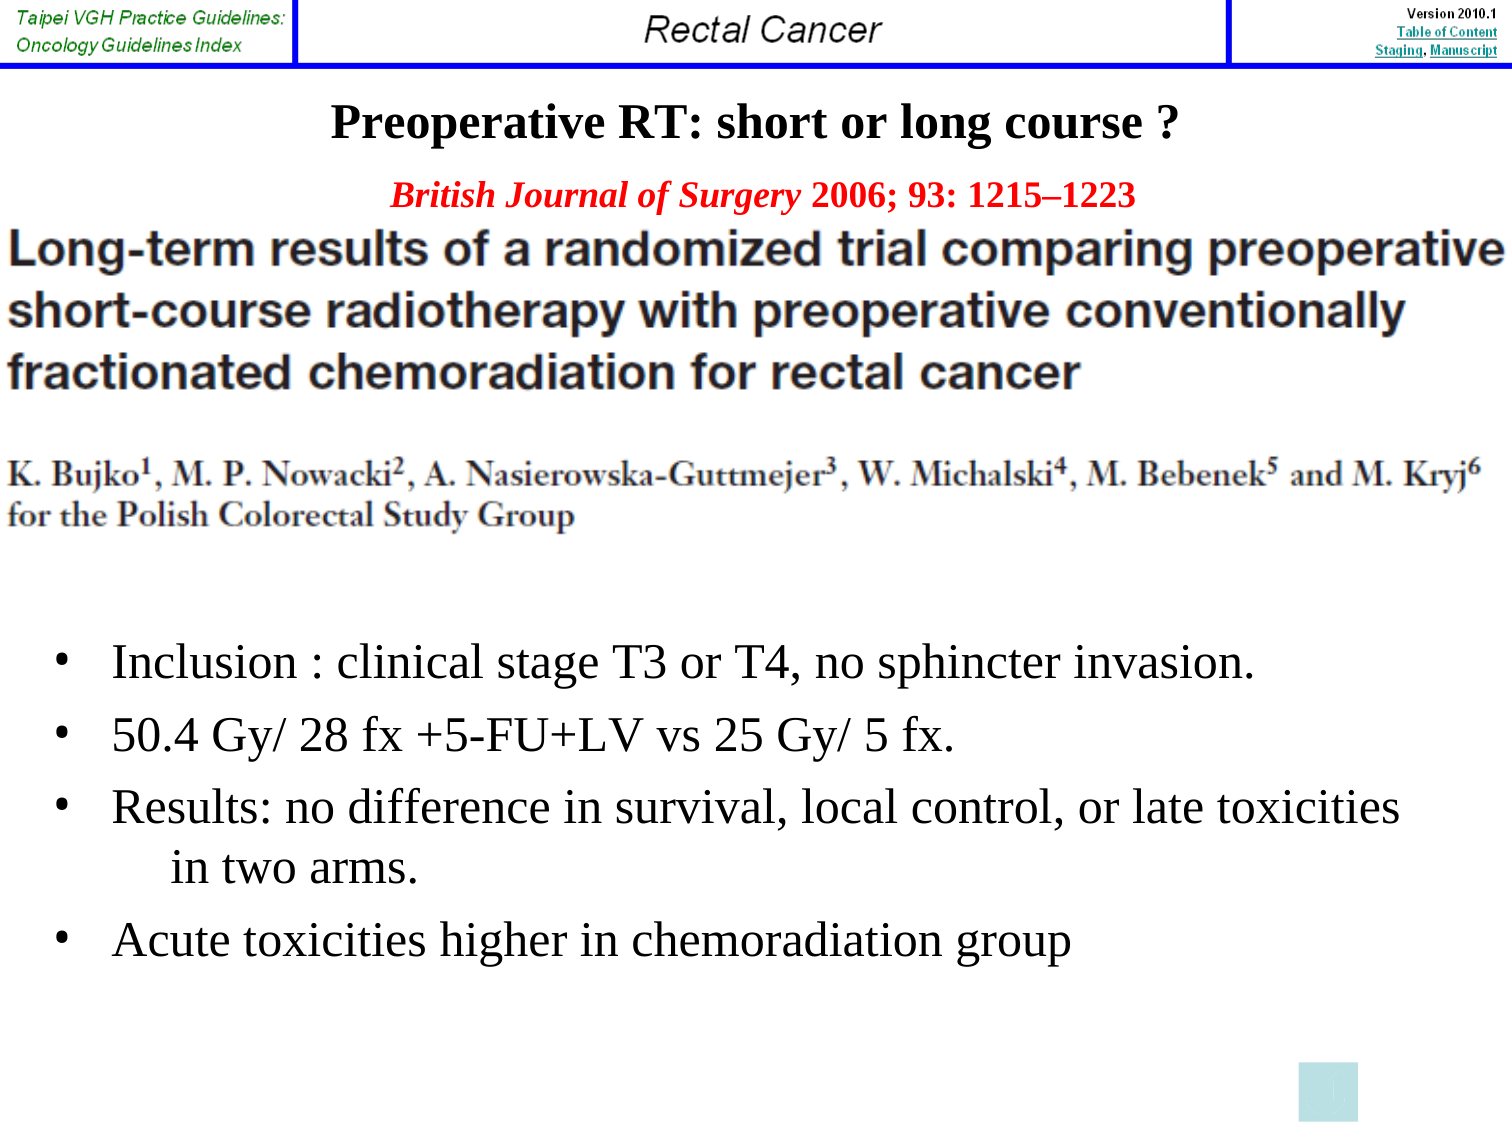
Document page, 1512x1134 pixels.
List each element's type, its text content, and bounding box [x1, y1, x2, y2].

picture [0, 219, 1512, 542]
list Inclusion : clinical stage T3 or T4, no sphincter invasion. 50.4 Gy/ 28 fx +5-FU+LV vs 25 Gy/ 5 fx. Results: no difference in survival, local control, or late toxicities in two arms. Acute toxicities higher in chemoradiation group [37, 620, 1450, 1052]
title Preoperative RT: short or long course ? [0, 70, 1512, 166]
text_box British Journal of Surgery 2006; 93: 1215–1223 [375, 162, 1151, 223]
